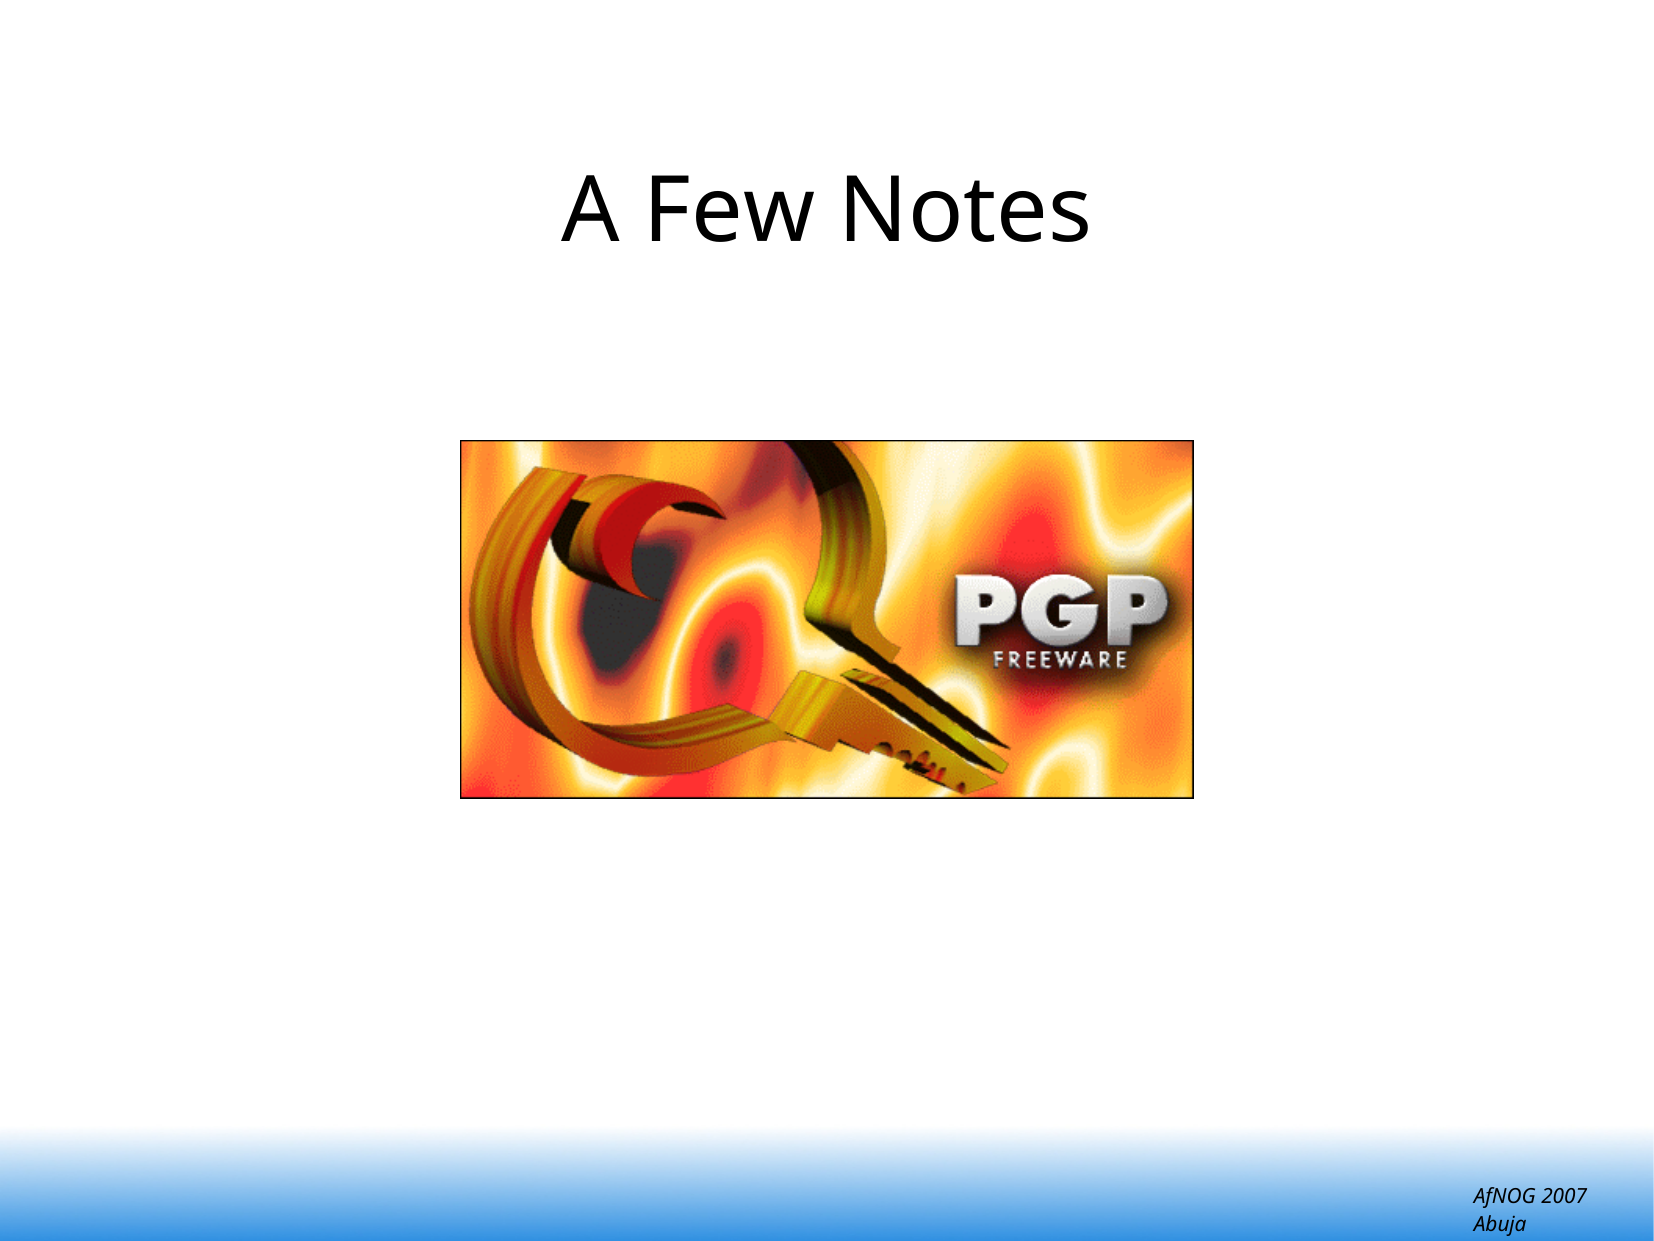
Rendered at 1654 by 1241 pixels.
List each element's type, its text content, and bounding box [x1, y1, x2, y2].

picture [0, 1124, 1654, 1241]
title A Few Notes [121, 102, 1534, 310]
picture [460, 440, 1194, 799]
